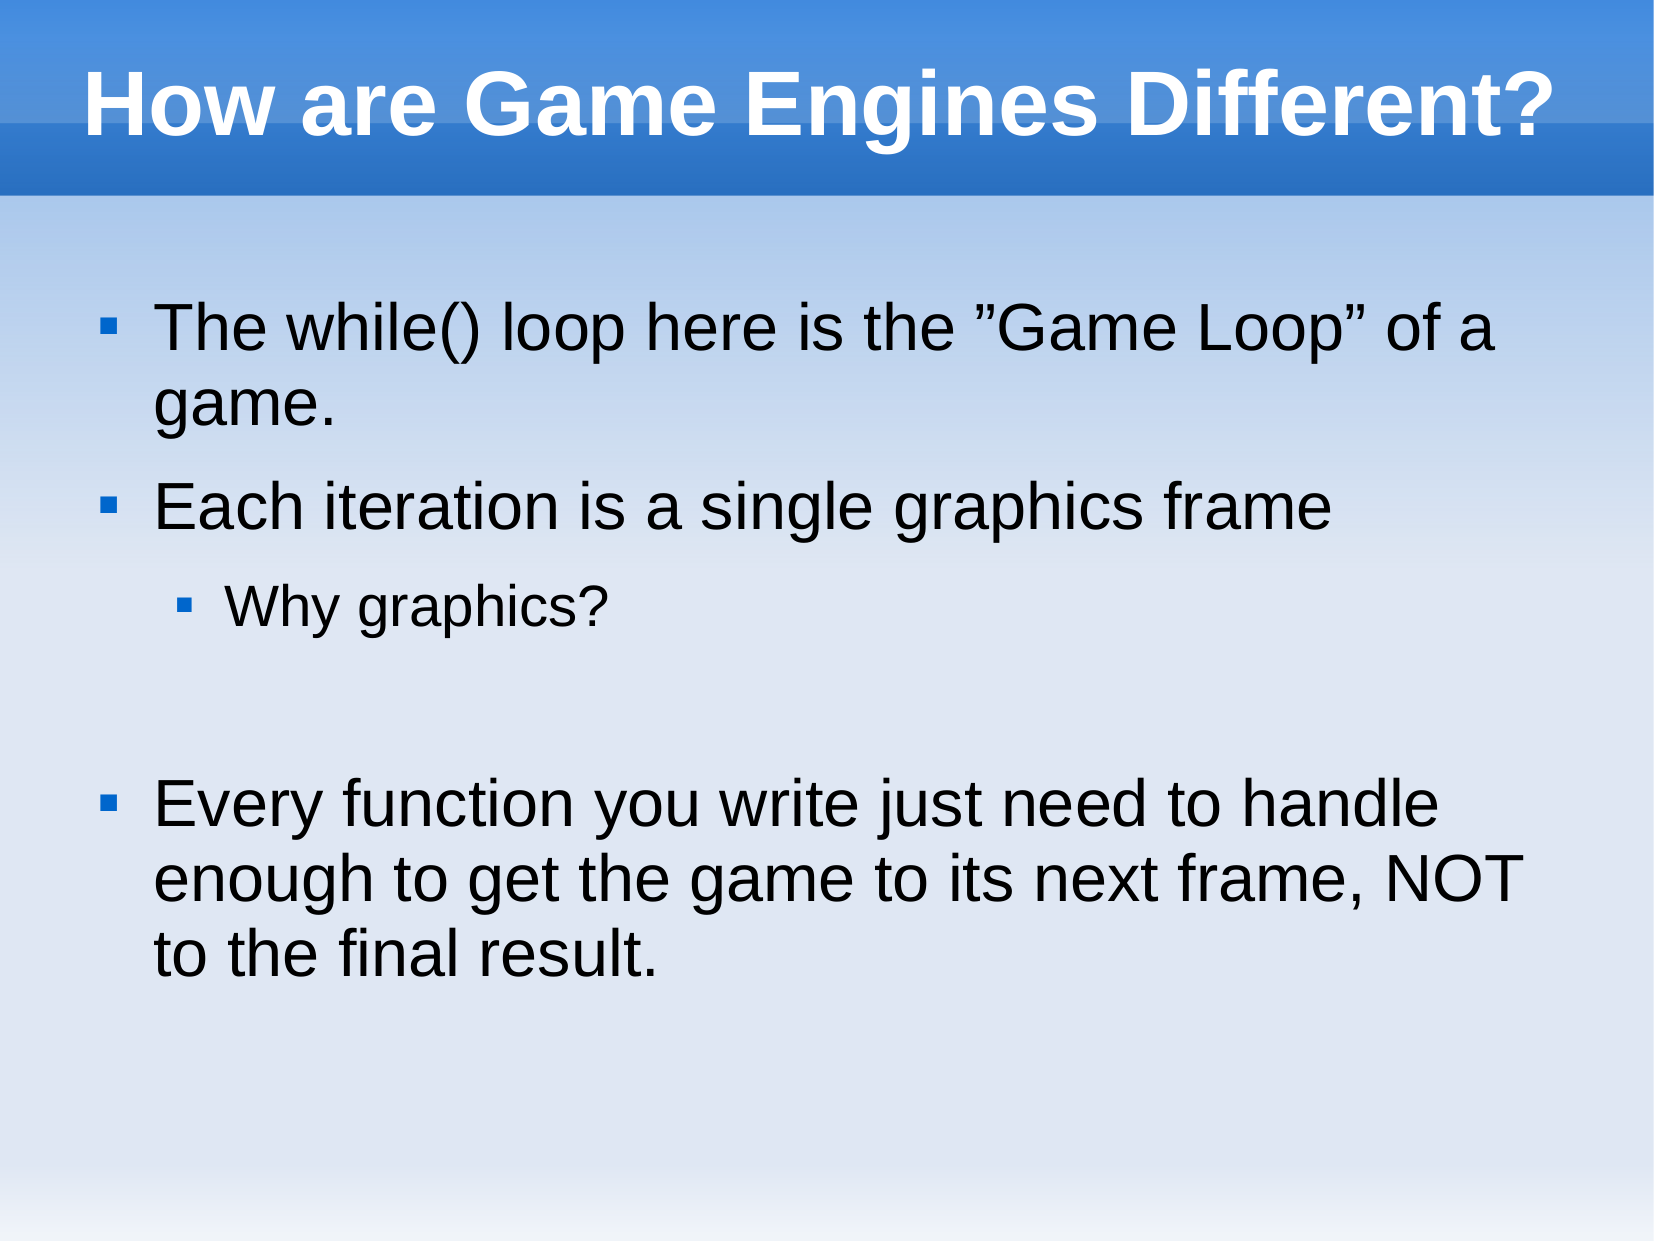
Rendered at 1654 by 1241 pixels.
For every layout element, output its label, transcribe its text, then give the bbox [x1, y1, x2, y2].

picture [0, 0, 1654, 1241]
title How are Game Engines Different? [76, 0, 1565, 208]
list The while() loop here is the ”Game Loop” of a game. Each iteration is a single graphics frame Why graphics? Every function you write just need to handle enough to get the game to its next frame, NOT to the final result. [82, 290, 1571, 1109]
